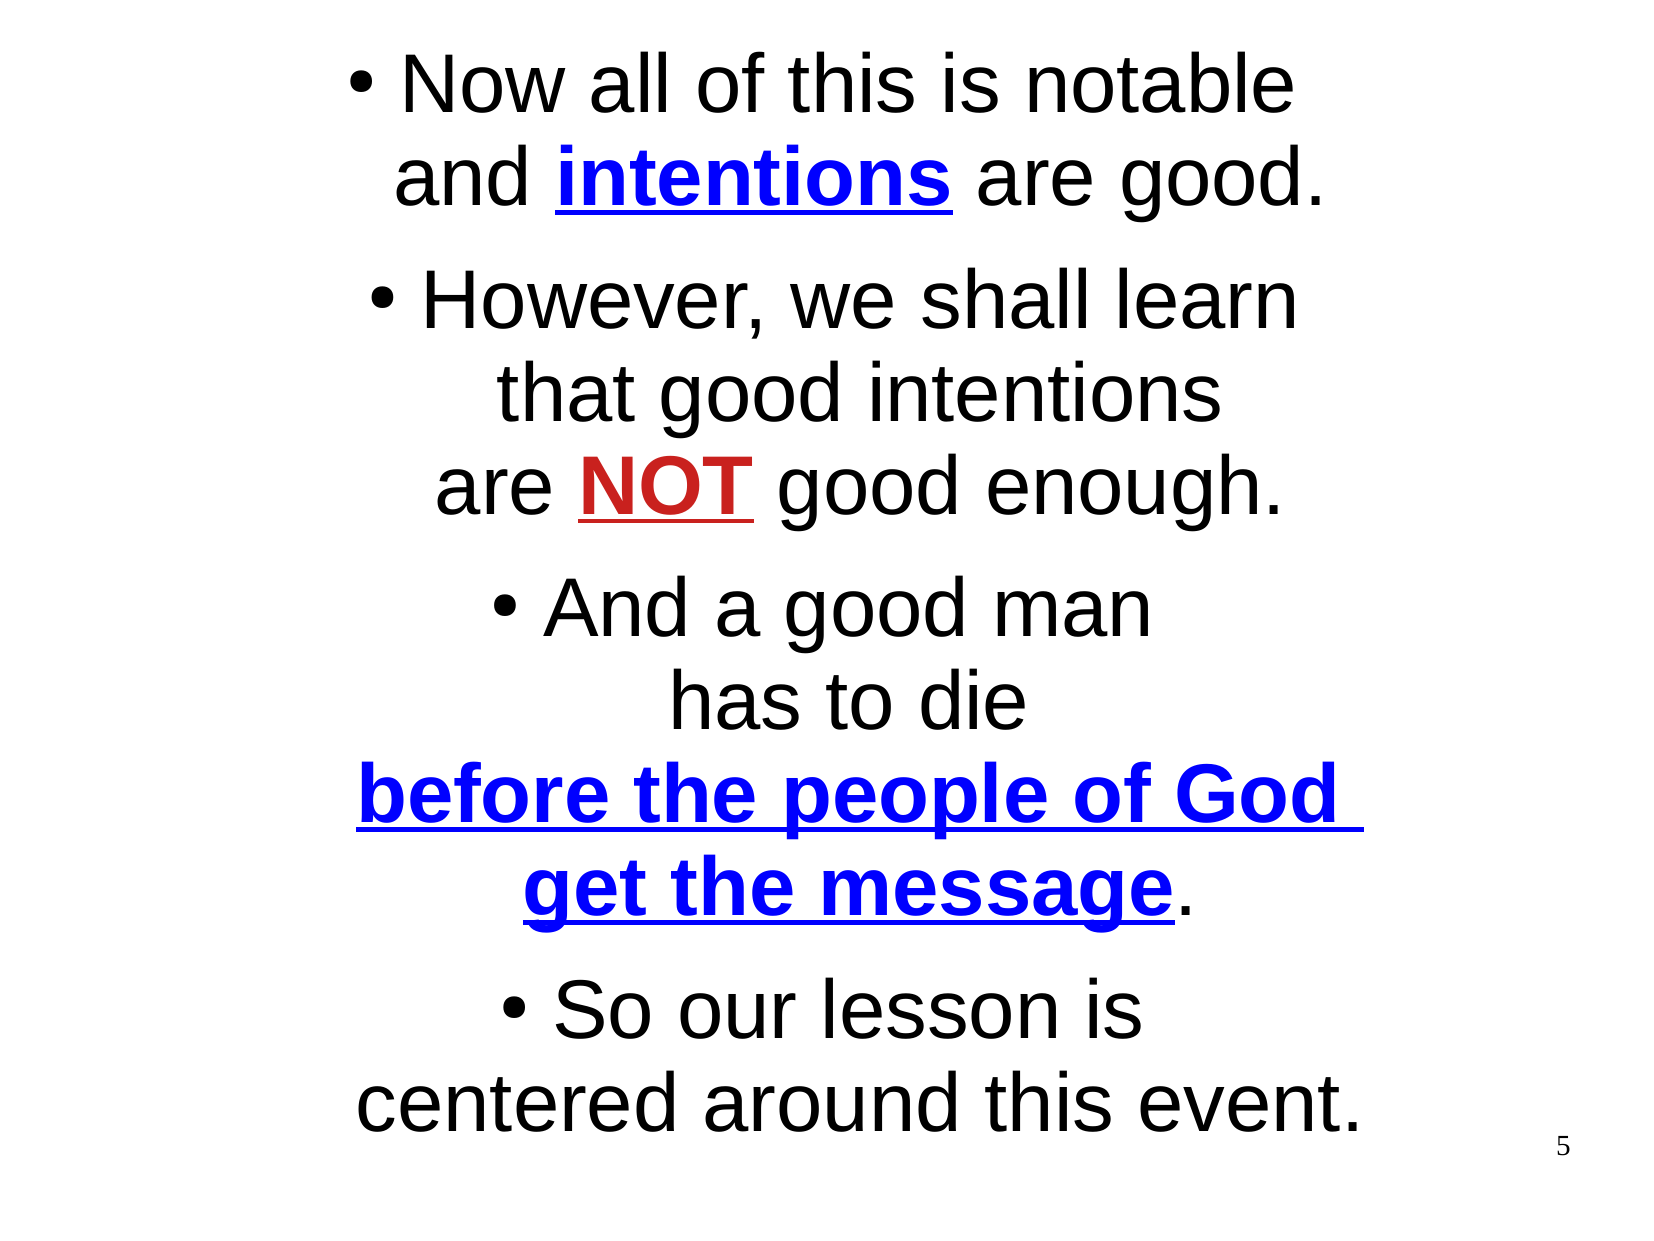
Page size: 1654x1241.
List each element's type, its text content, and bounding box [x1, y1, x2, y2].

list Now all of this is notable and intentions are good. However, we shall learn that good intentions are NOT good enough. And a good man has to die before the people of God get the message. So our lesson is centered around this event. [37, 37, 1613, 1201]
